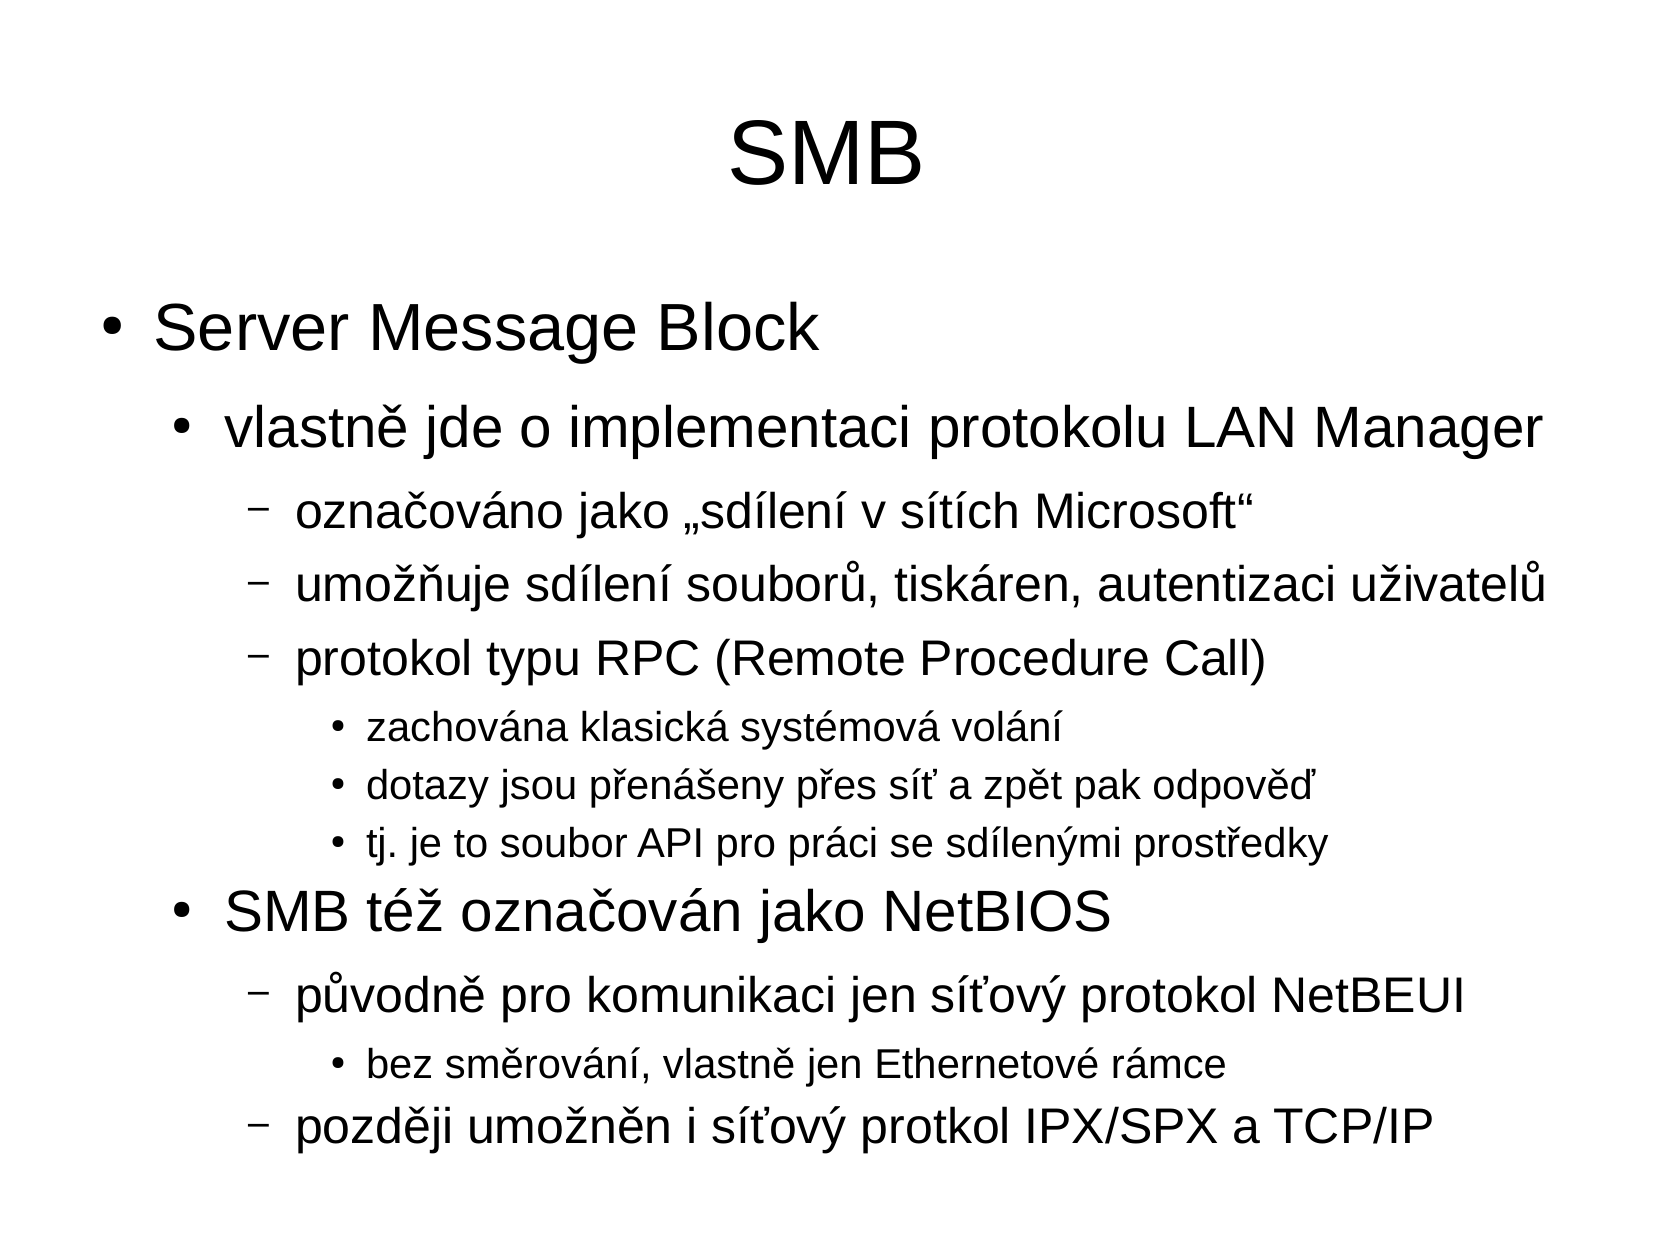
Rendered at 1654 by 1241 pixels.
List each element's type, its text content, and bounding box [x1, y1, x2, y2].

list Server Message Block vlastně jde o implementaci protokolu LAN Manager označováno jako „sdílení v sítích Microsoft“ umožňuje sdílení souborů, tiskáren, autentizaci uživatelů protokol typu RPC (Remote Procedure Call) zachována klasická systémová volání dotazy jsou přenášeny přes síť a zpět pak odpověď tj. je to soubor API pro práci se sdílenými prostředky SMB též označován jako NetBIOS původně pro komunikaci jen síťový protokol NetBEUI bez směrování, vlastně jen Ethernetové rámce později umožněn i síťový protkol IPX/SPX a TCP/IP [82, 290, 1571, 1193]
title SMB [82, 49, 1571, 257]
